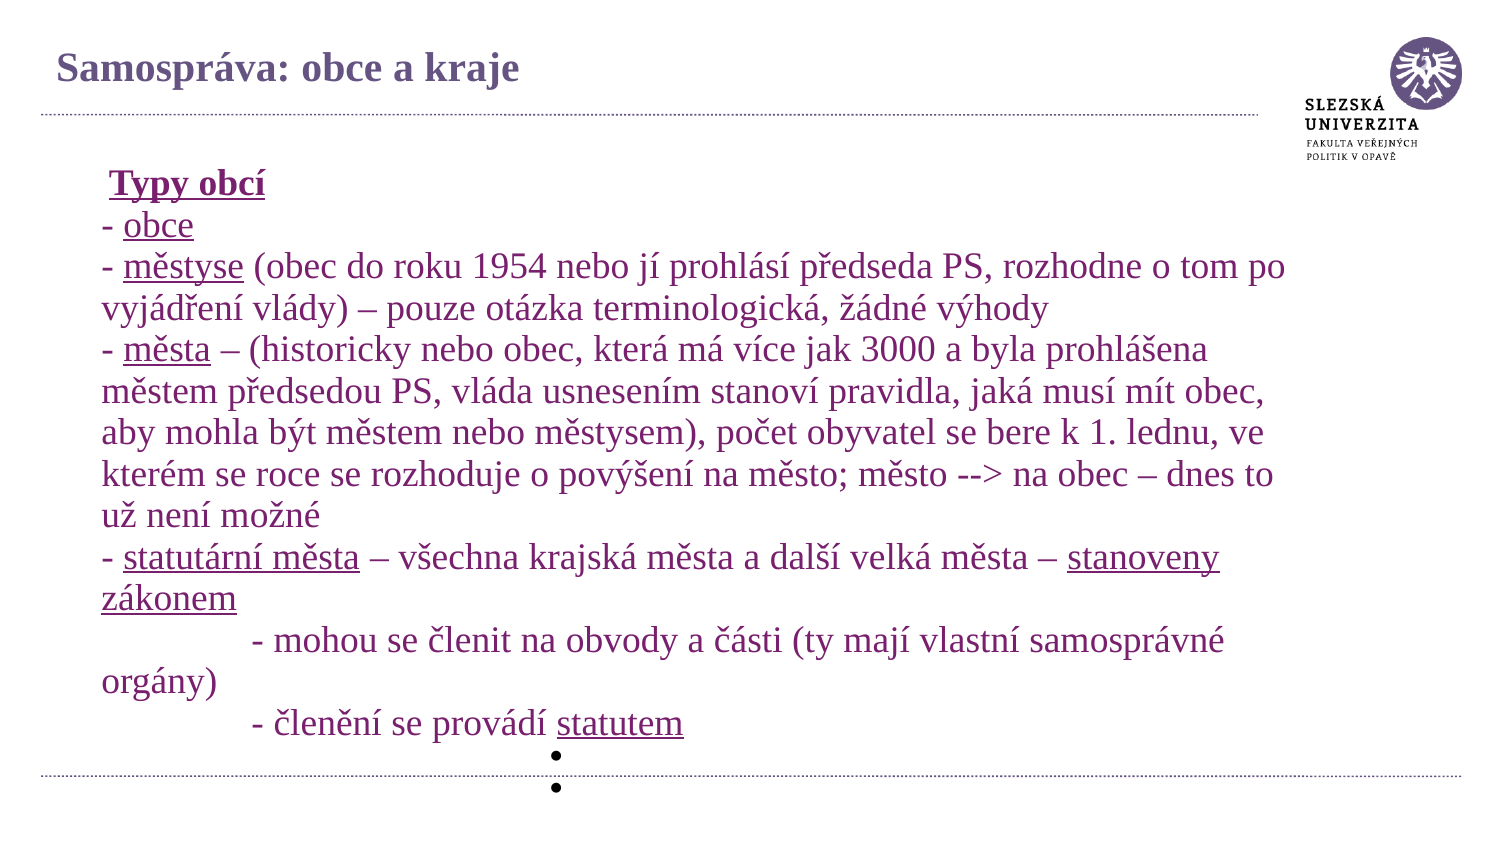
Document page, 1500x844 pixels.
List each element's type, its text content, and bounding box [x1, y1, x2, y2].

title Samospráva: obce a kraje [41, 32, 786, 116]
text_box Typy obcí - obce - městyse (obec do roku 1954 nebo jí prohlásí předseda PS, rozhodne o tom po vyjádření vlády) – pouze otázka terminologická, žádné výhody - města – (historicky nebo obec, která má více jak 3000 a byla prohlášena městem předsedou PS, vláda usnesením stanoví pravidla, jaká musí mít obec, aby mohla být městem nebo městysem), počet obyvatel se bere k 1. lednu, ve kterém se roce se rozhoduje o povýšení na město; město --> na obec – dnes to už není možné - statutární města – všechna krajská města a další velká města – stanoveny zákonem - mohou se členit na obvody a části (ty mají vlastní samosprávné orgány) - členění se provádí statutem [86, 154, 1311, 812]
